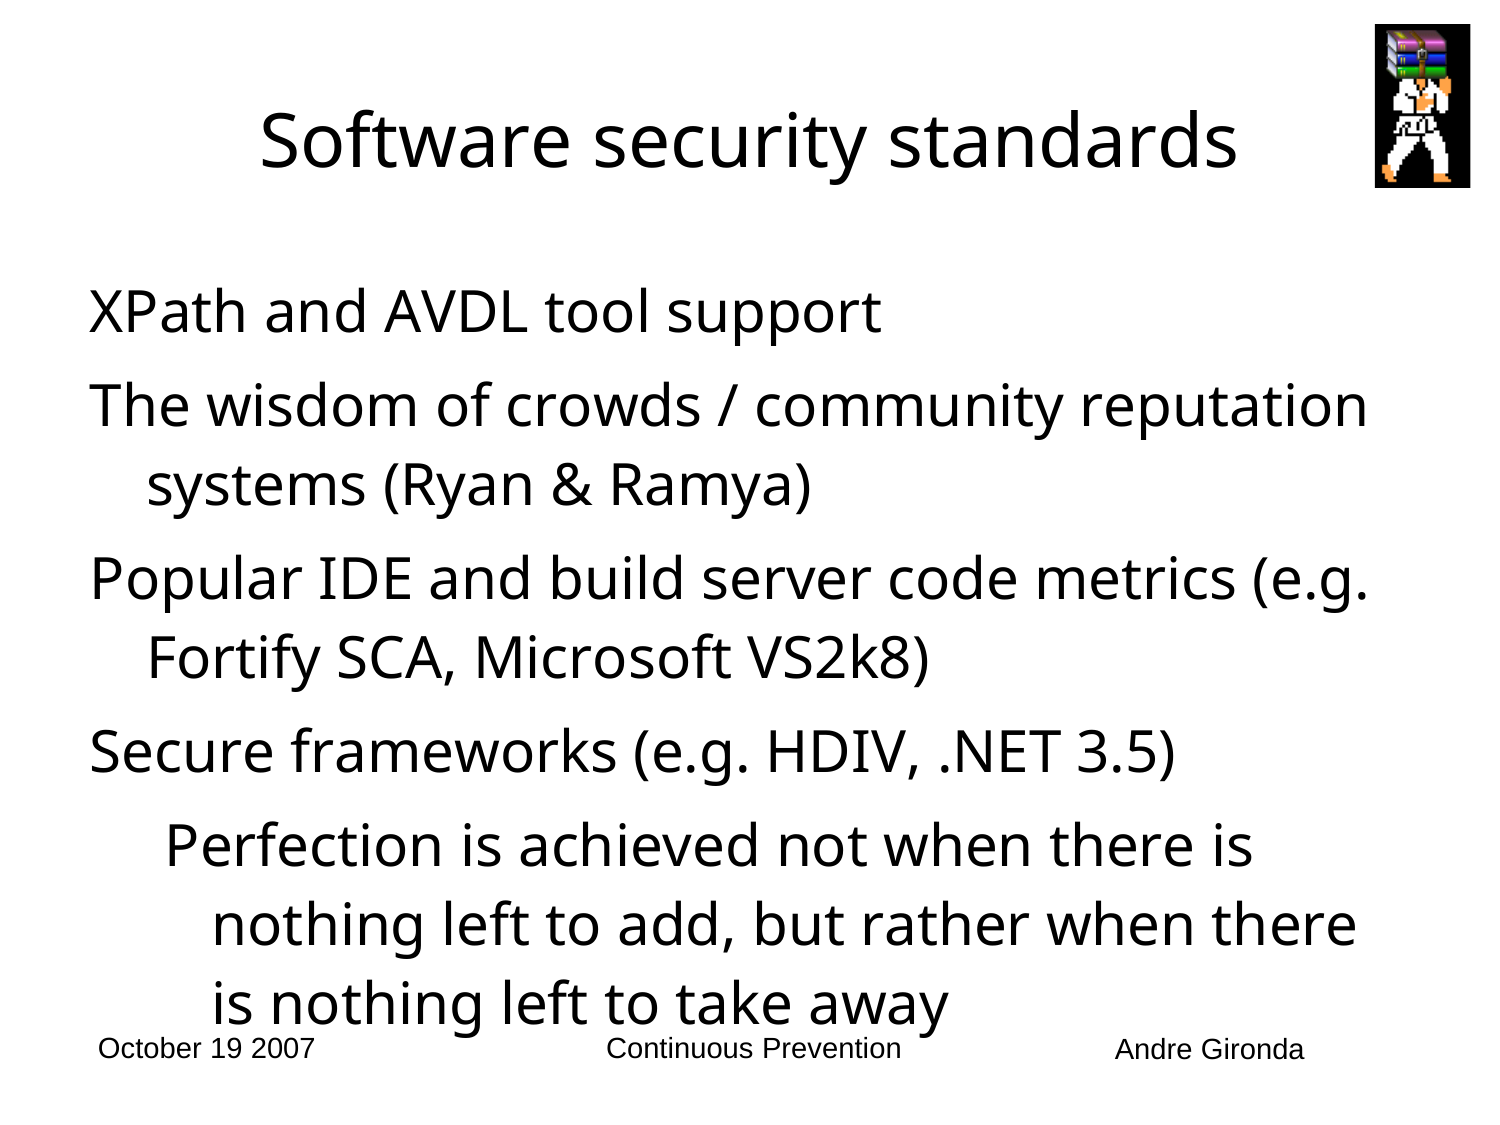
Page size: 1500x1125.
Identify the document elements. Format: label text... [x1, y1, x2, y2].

list XPath and AVDL tool support The wisdom of crowds / community reputation systems (Ryan & Ramya) Popular IDE and build server code metrics (e.g. Fortify SCA, Microsoft VS2k8) Secure frameworks (e.g. HDIV, .NET 3.5) Perfection is achieved not when there is nothing left to add, but rather when there is nothing left to take away [75, 262, 1426, 1006]
title Software security standards [75, 45, 1426, 233]
picture [1374, 24, 1471, 188]
